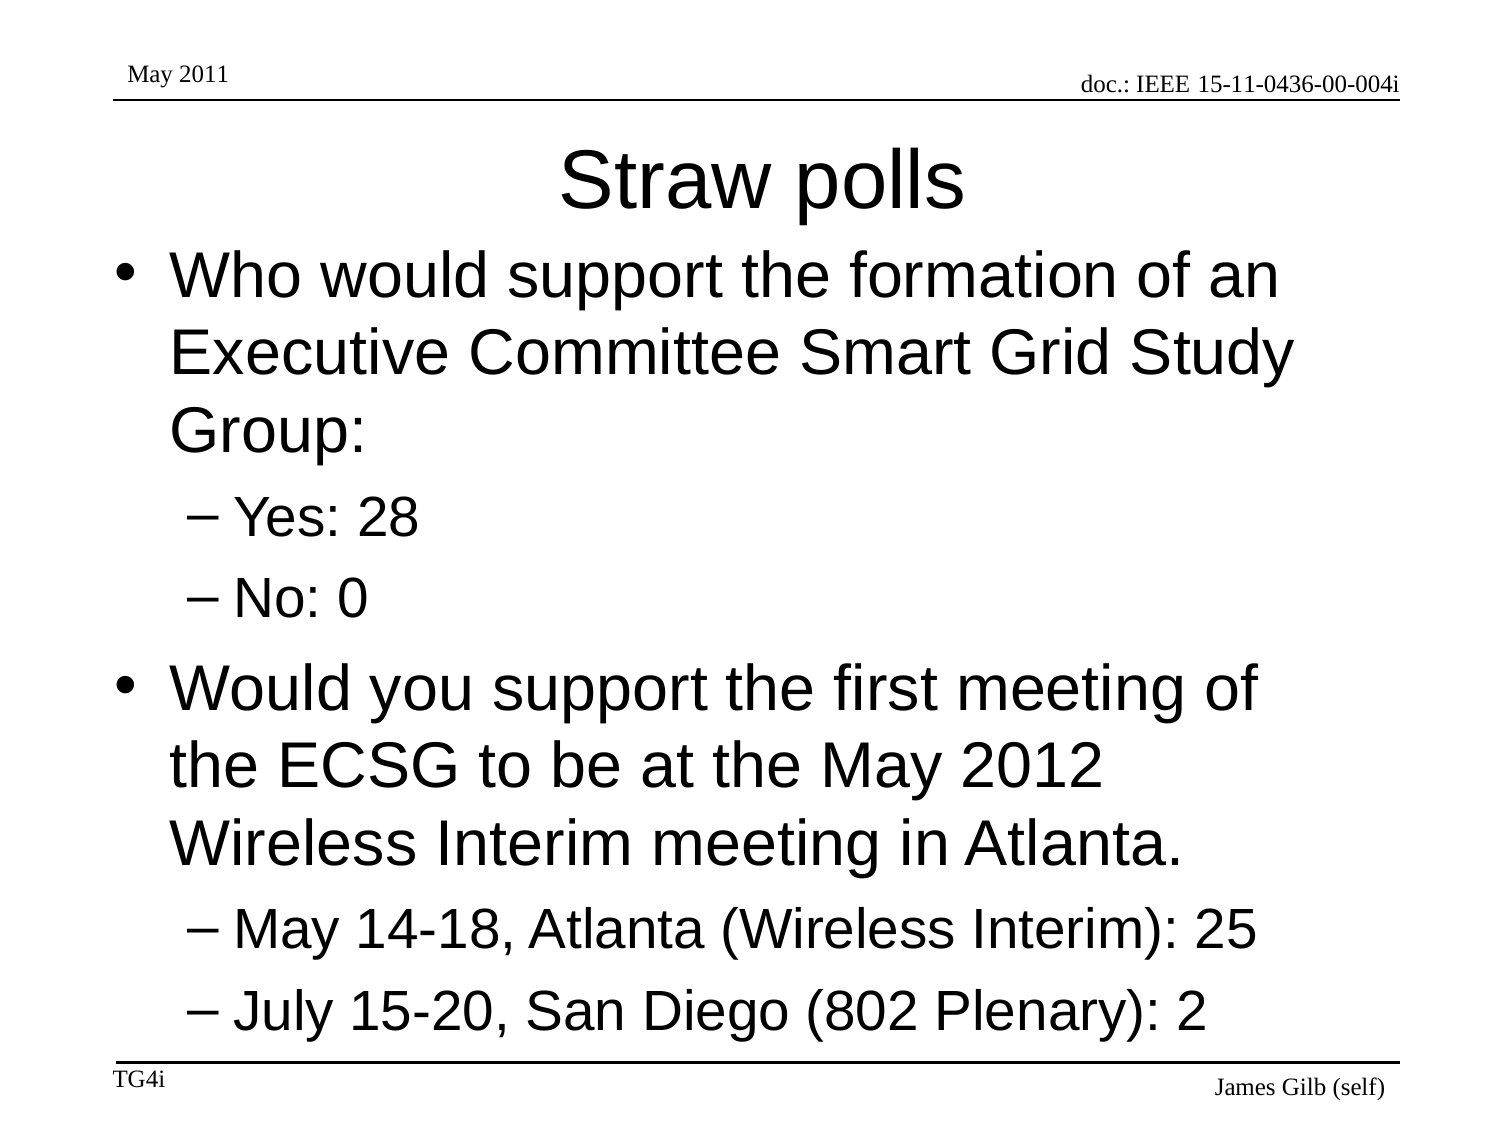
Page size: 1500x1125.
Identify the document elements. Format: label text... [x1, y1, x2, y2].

list Who would support the formation of an Executive Committee Smart Grid Study Group: Yes: 28 No: 0 Would you support the first meeting of the ECSG to be at the May 2012 Wireless Interim meeting in Atlanta. May 14-18, Atlanta (Wireless Interim): 25 July 15-20, San Diego (802 Plenary): 2 [99, 224, 1375, 1051]
title Straw polls [125, 112, 1401, 238]
